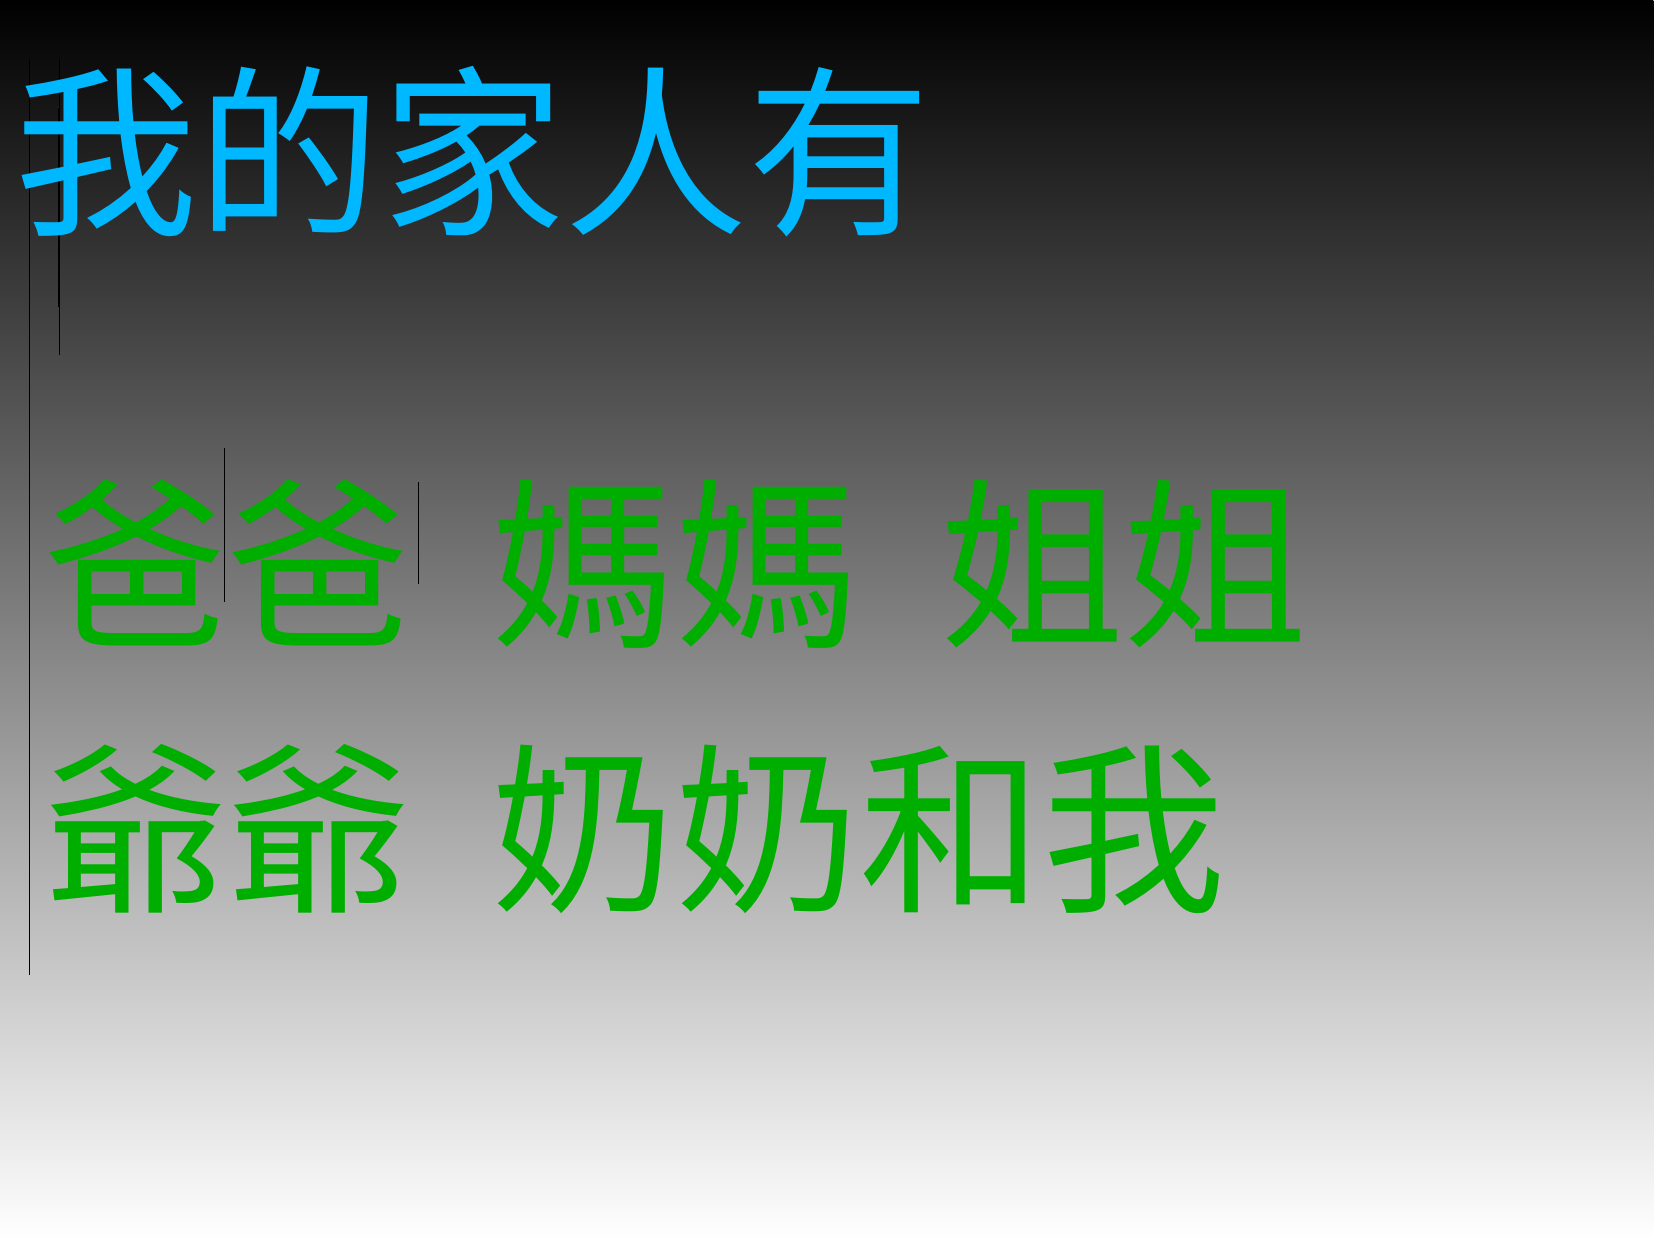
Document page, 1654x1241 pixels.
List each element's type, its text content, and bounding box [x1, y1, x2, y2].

text_box 爸爸 媽媽 姐姐 爺爺 奶奶和我 [29, 413, 1536, 1088]
text_box 我的家人有 [0, 1, 1123, 237]
